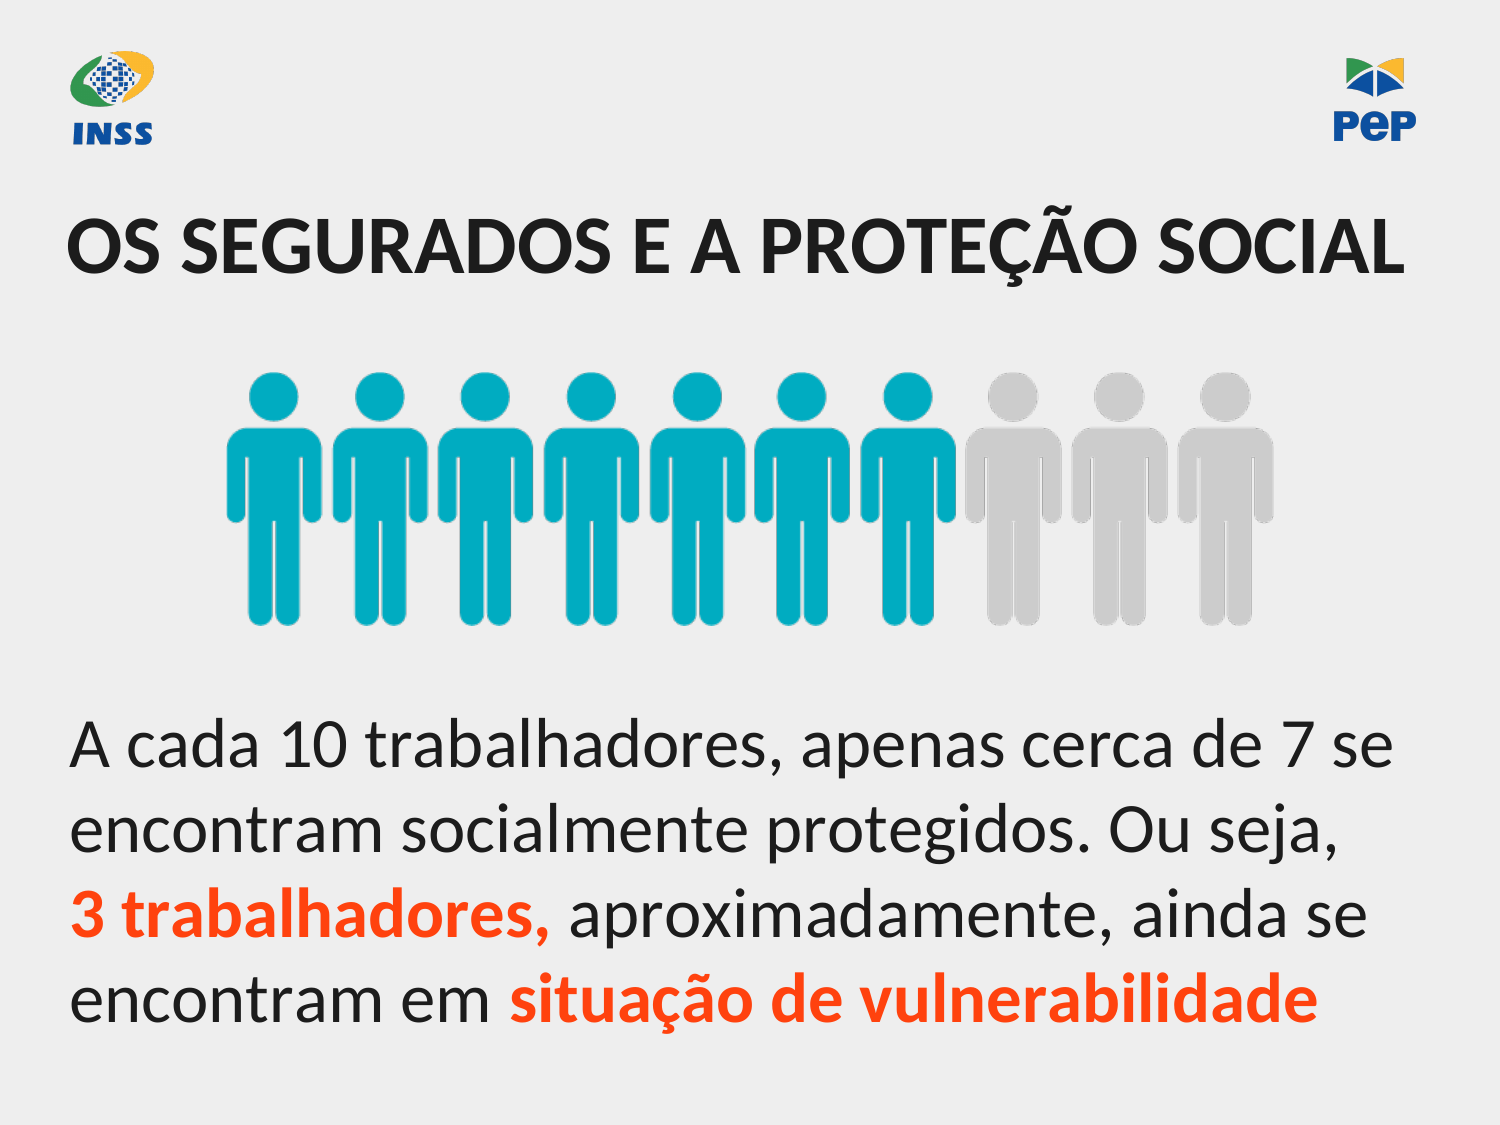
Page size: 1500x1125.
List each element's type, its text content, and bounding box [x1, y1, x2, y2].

picture [70, 51, 154, 145]
picture [226, 372, 1274, 626]
picture [1334, 58, 1416, 141]
title OS SEGURADOS E A PROTEÇÃO SOCIAL [47, 183, 1426, 298]
list A cada 10 trabalhadores, apenas cerca de 7 se encontram socialmente protegidos. Ou seja, 3 trabalhadores, aproximadamente, ainda se encontram em situação de vulnerabilidade [54, 689, 1462, 1080]
